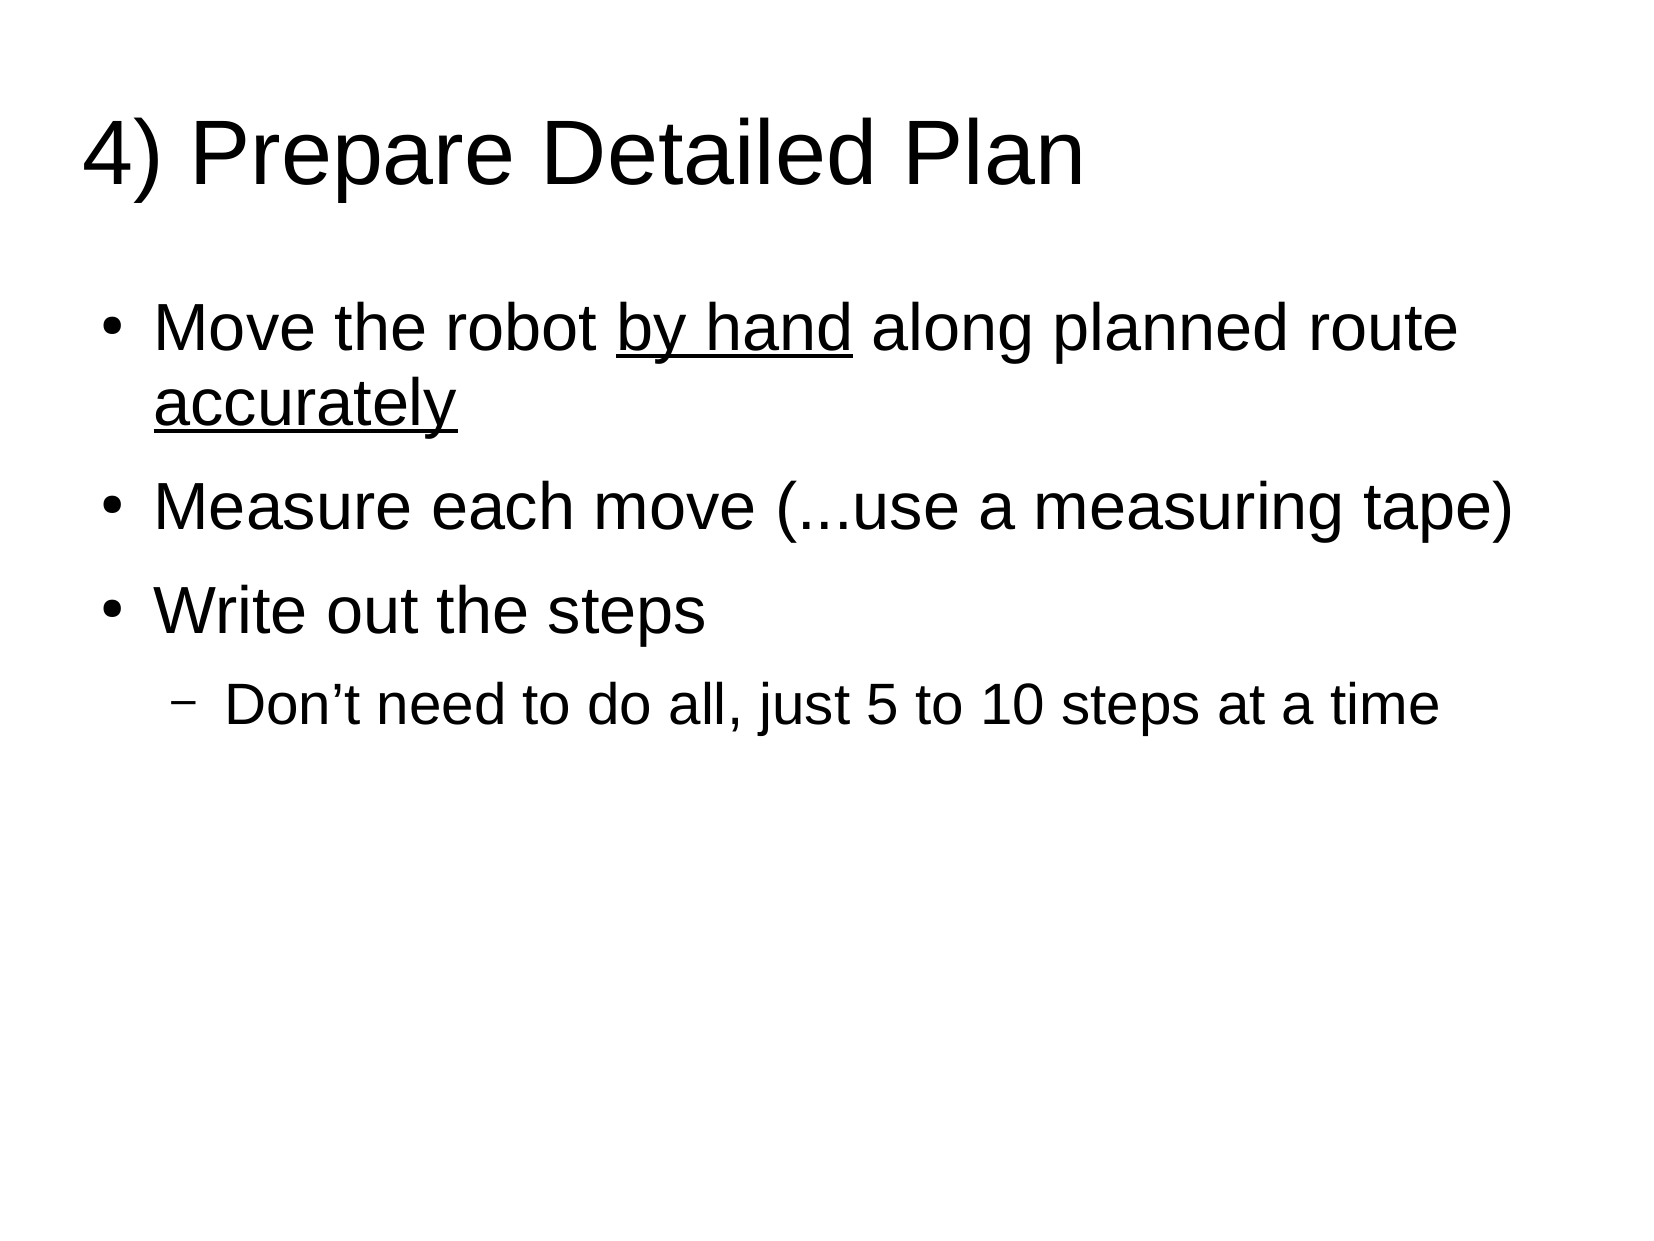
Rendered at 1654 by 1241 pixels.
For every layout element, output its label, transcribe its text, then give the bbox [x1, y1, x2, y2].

title 4) Prepare Detailed Plan [82, 49, 1571, 257]
list Move the robot by hand along planned route accurately Measure each move (...use a measuring tape) Write out the steps Don’t need to do all, just 5 to 10 steps at a time [82, 290, 1571, 1010]
